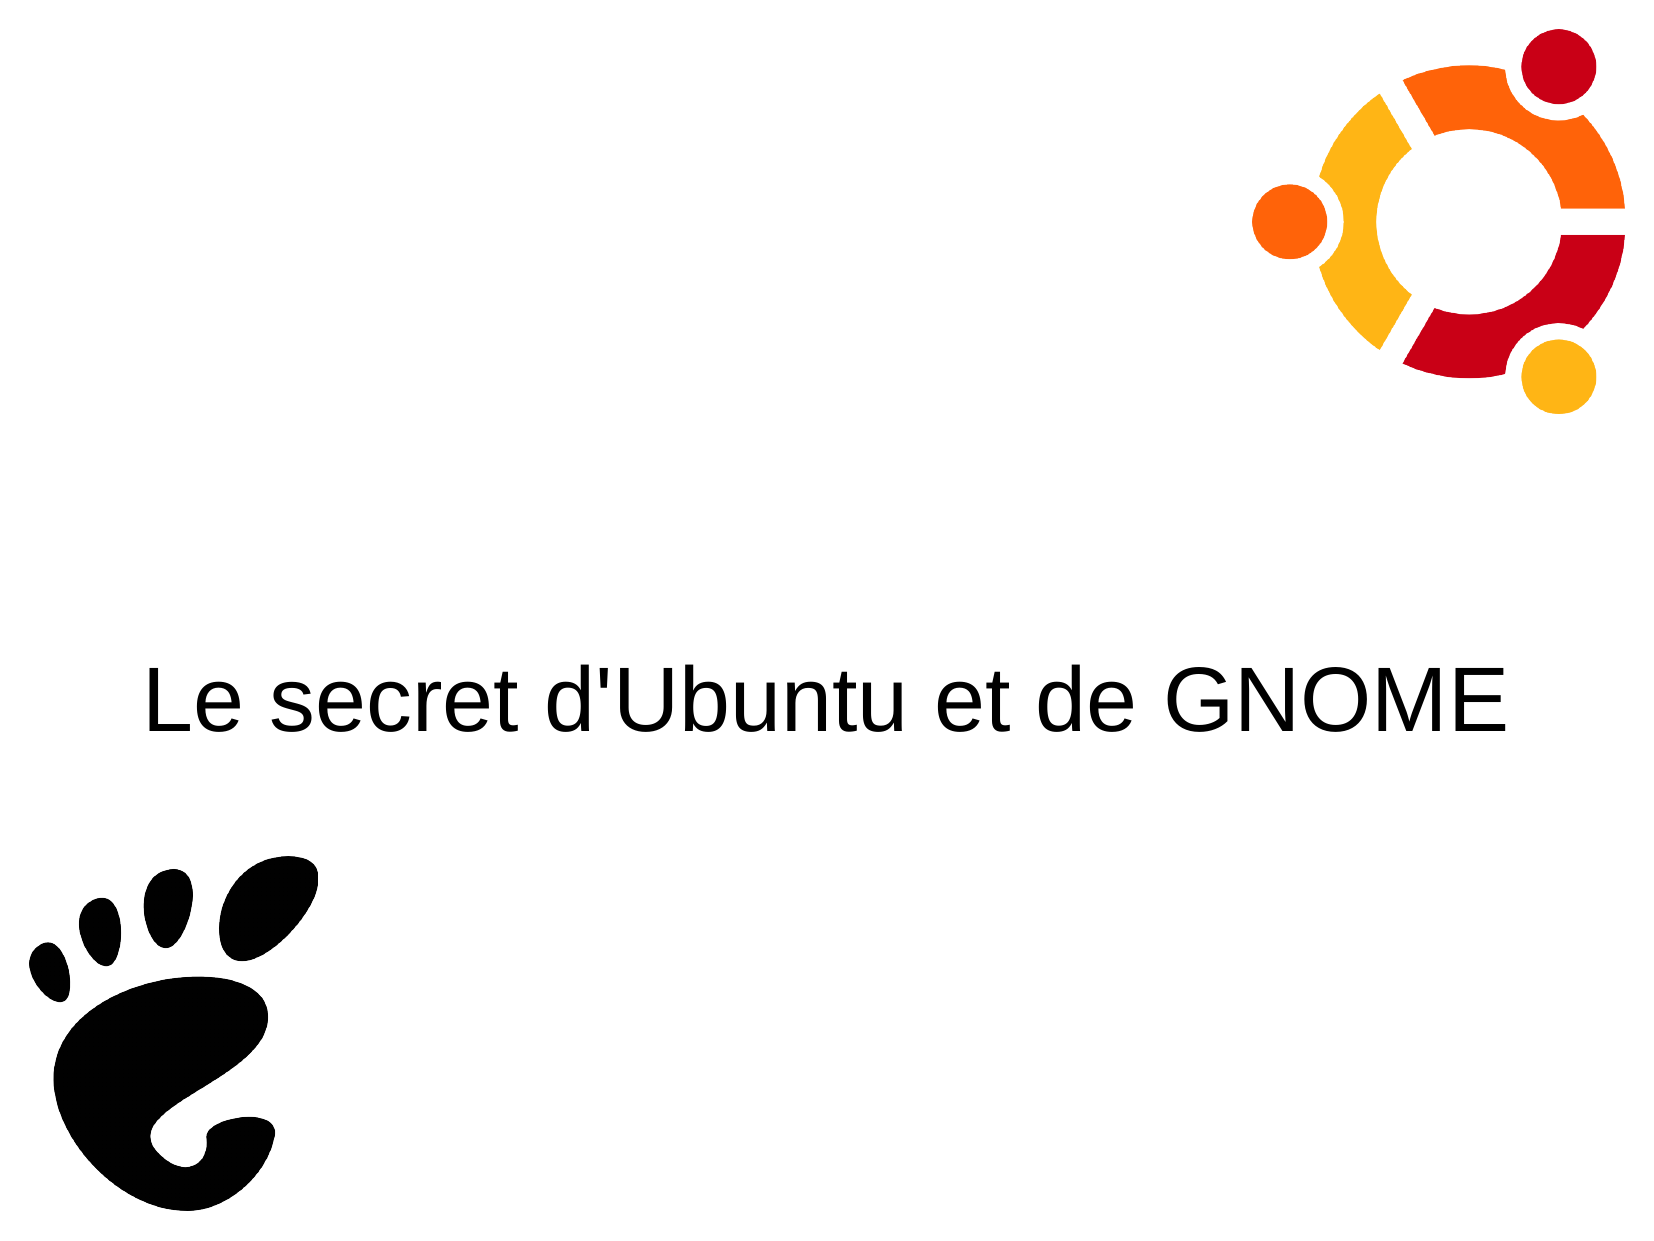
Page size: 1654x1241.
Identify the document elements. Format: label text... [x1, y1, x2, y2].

picture [1252, 29, 1625, 414]
picture [29, 856, 318, 1211]
subtitle Le secret d'Ubuntu et de GNOME [82, 290, 1571, 1109]
